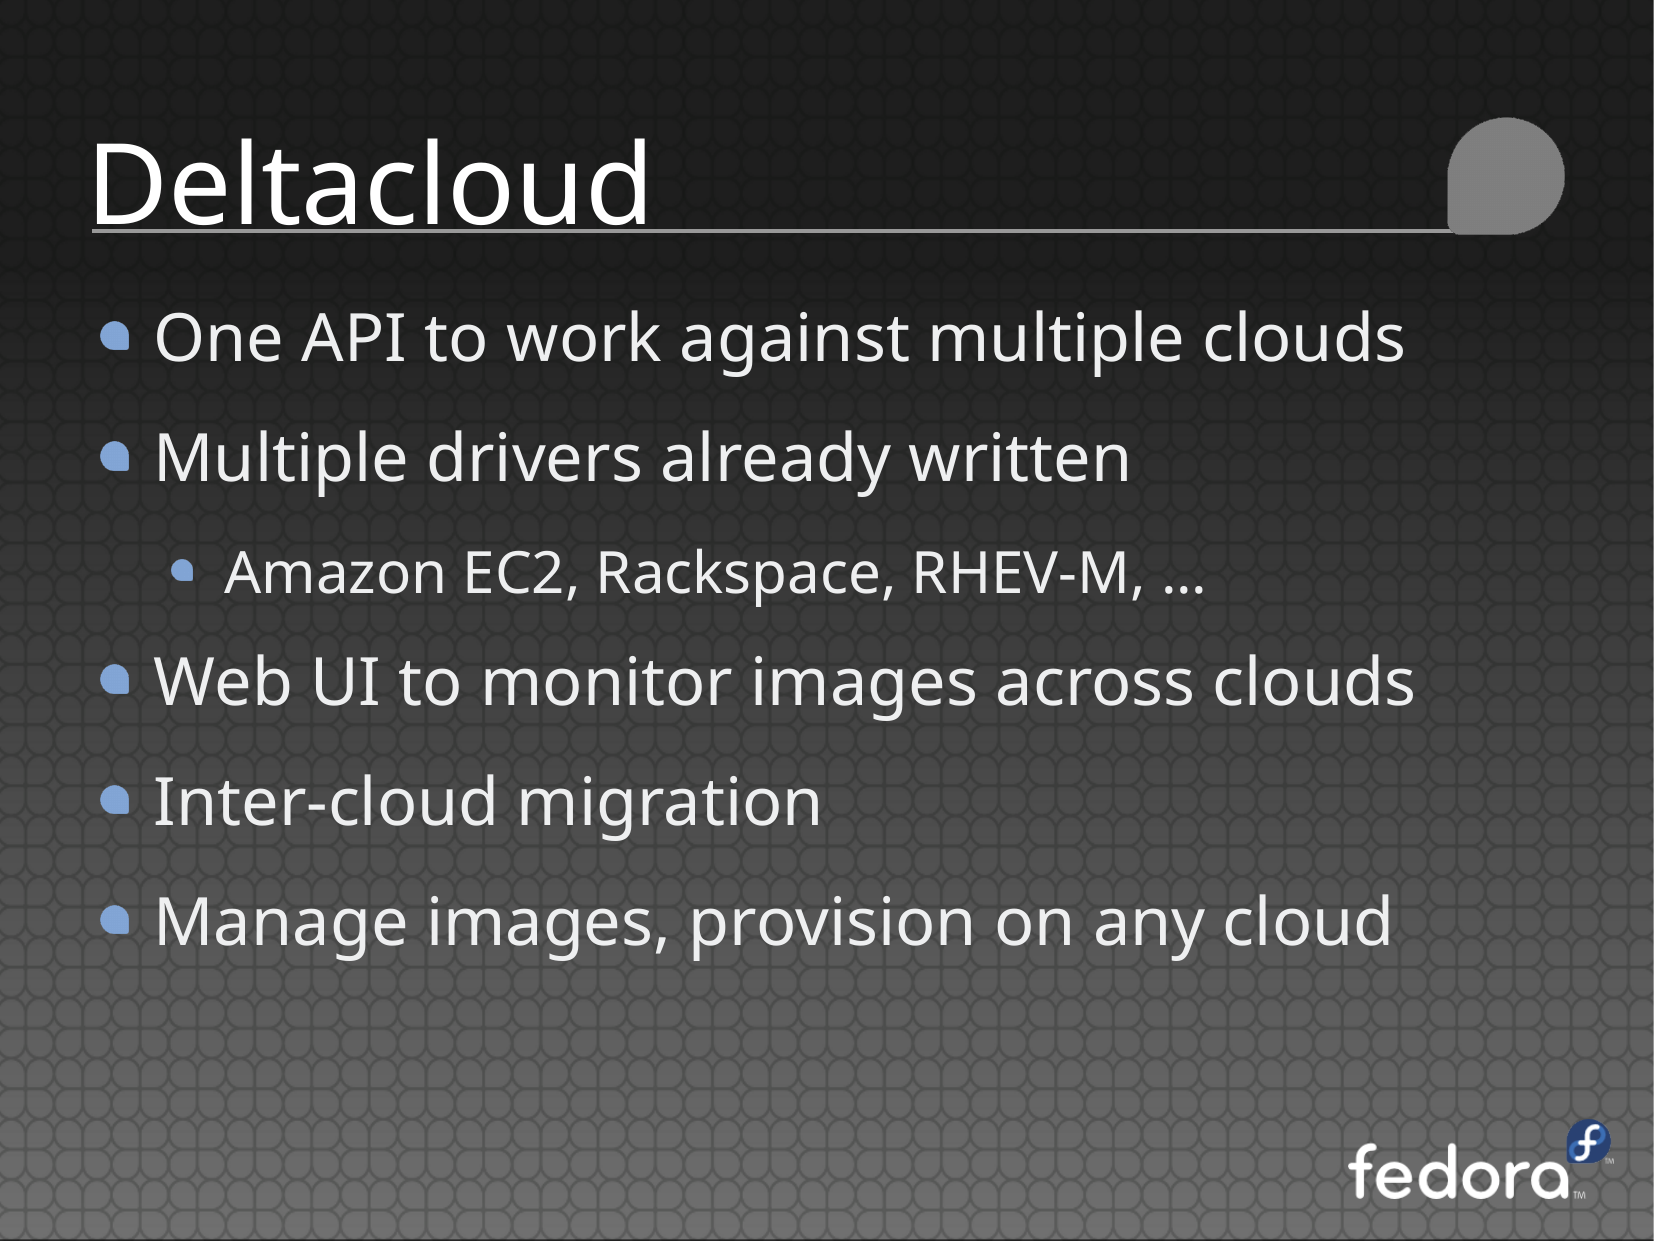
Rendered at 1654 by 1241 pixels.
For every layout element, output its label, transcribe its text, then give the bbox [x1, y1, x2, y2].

title Deltacloud [86, 112, 1576, 249]
picture [0, 0, 1654, 1241]
list One API to work against multiple clouds Multiple drivers already written Amazon EC2, Rackspace, RHEV-M, ... Web UI to monitor images across clouds Inter-cloud migration Manage images, provision on any cloud [82, 290, 1571, 1109]
